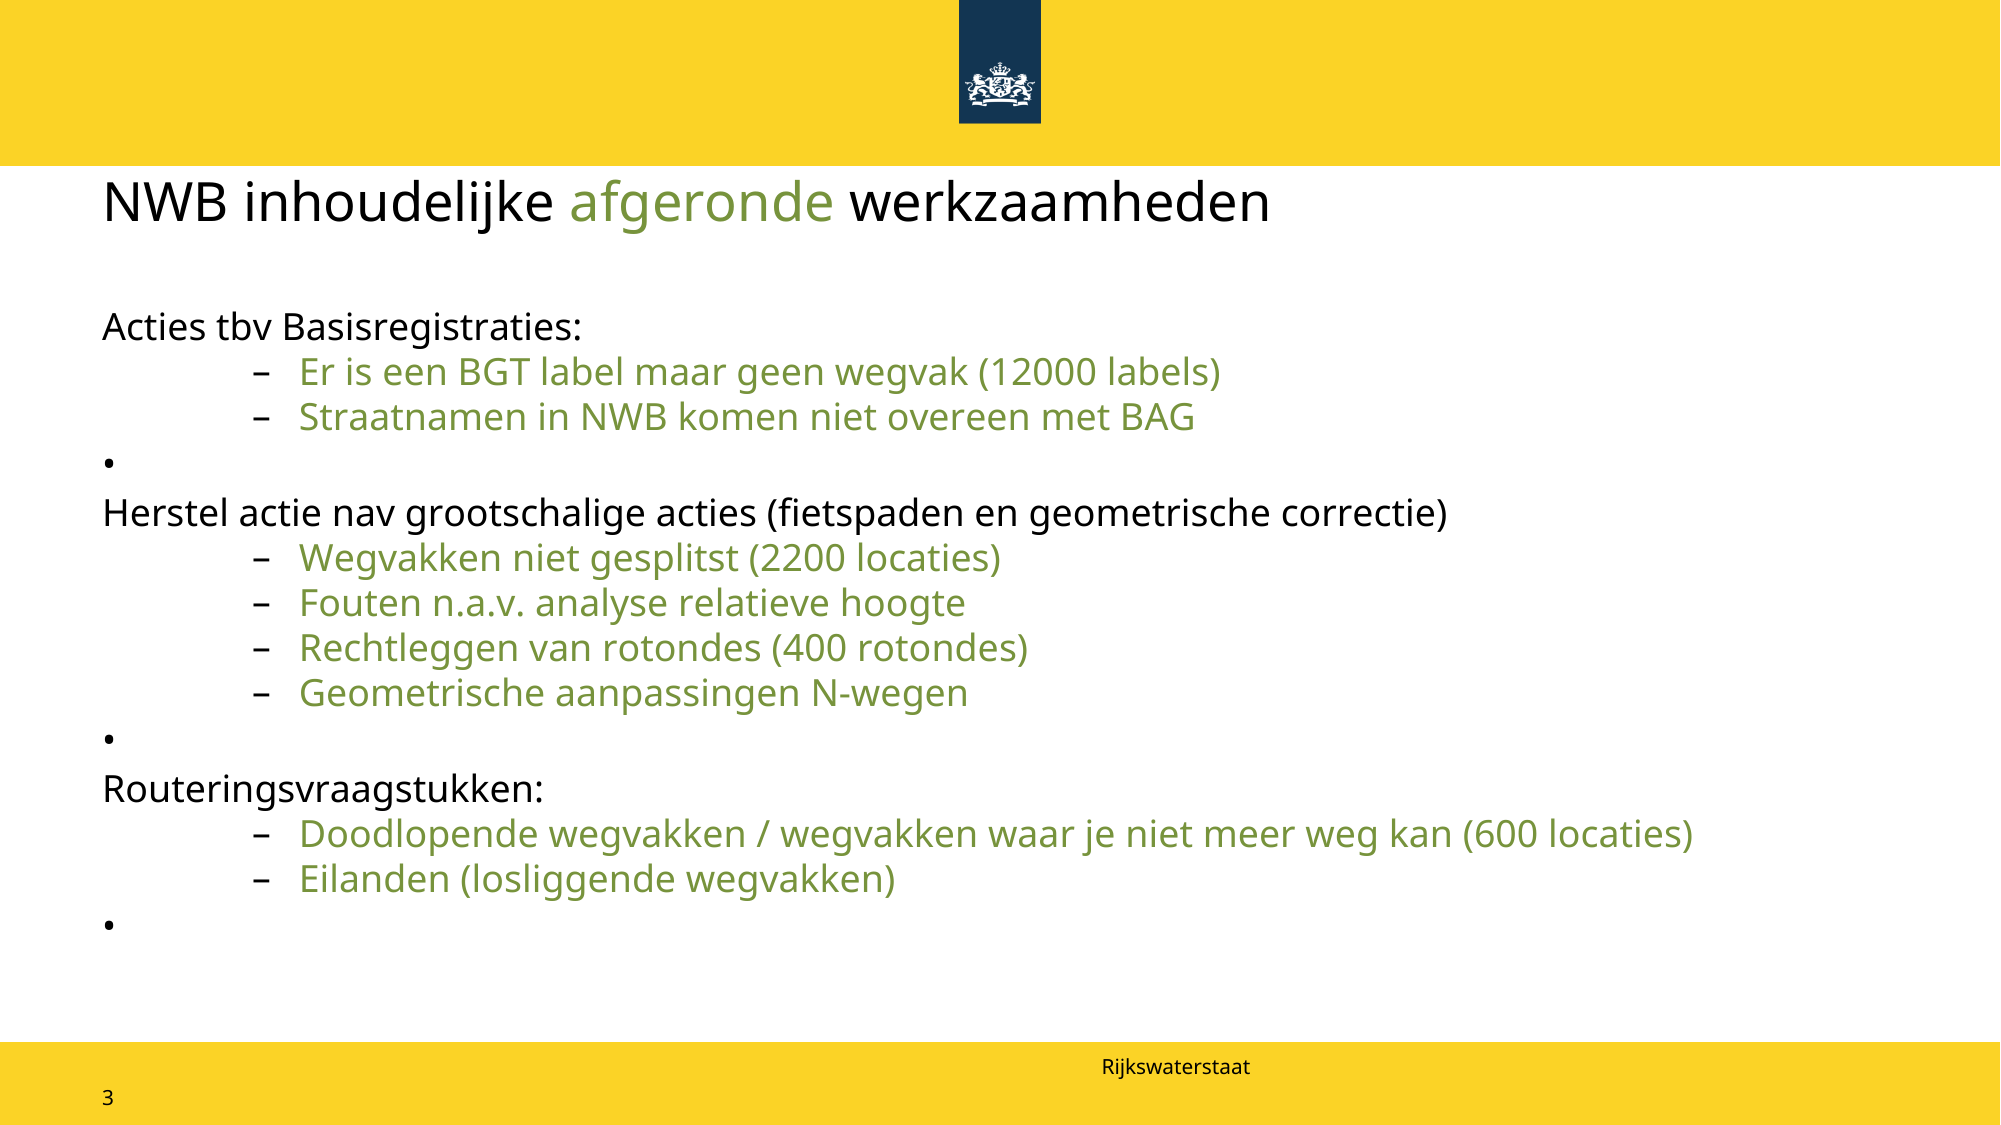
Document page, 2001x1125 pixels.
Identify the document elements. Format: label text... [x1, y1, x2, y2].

list Acties tbv Basisregistraties: Er is een BGT label maar geen wegvak (12000 labels) Straatnamen in NWB komen niet overeen met BAG Herstel actie nav grootschalige acties (fietspaden en geometrische correctie) Wegvakken niet gesplitst (2200 locaties) Fouten n.a.v. analyse relatieve hoogte Rechtleggen van rotondes (400 rotondes) Geometrische aanpassingen N-wegen Routeringsvraagstukken: Doodlopende wegvakken / wegvakken waar je niet meer weg kan (600 locaties) Eilanden (losliggende wegvakken) [102, 302, 1940, 1019]
title NWB inhoudelijke afgeronde werkzaamheden [102, 162, 1940, 244]
